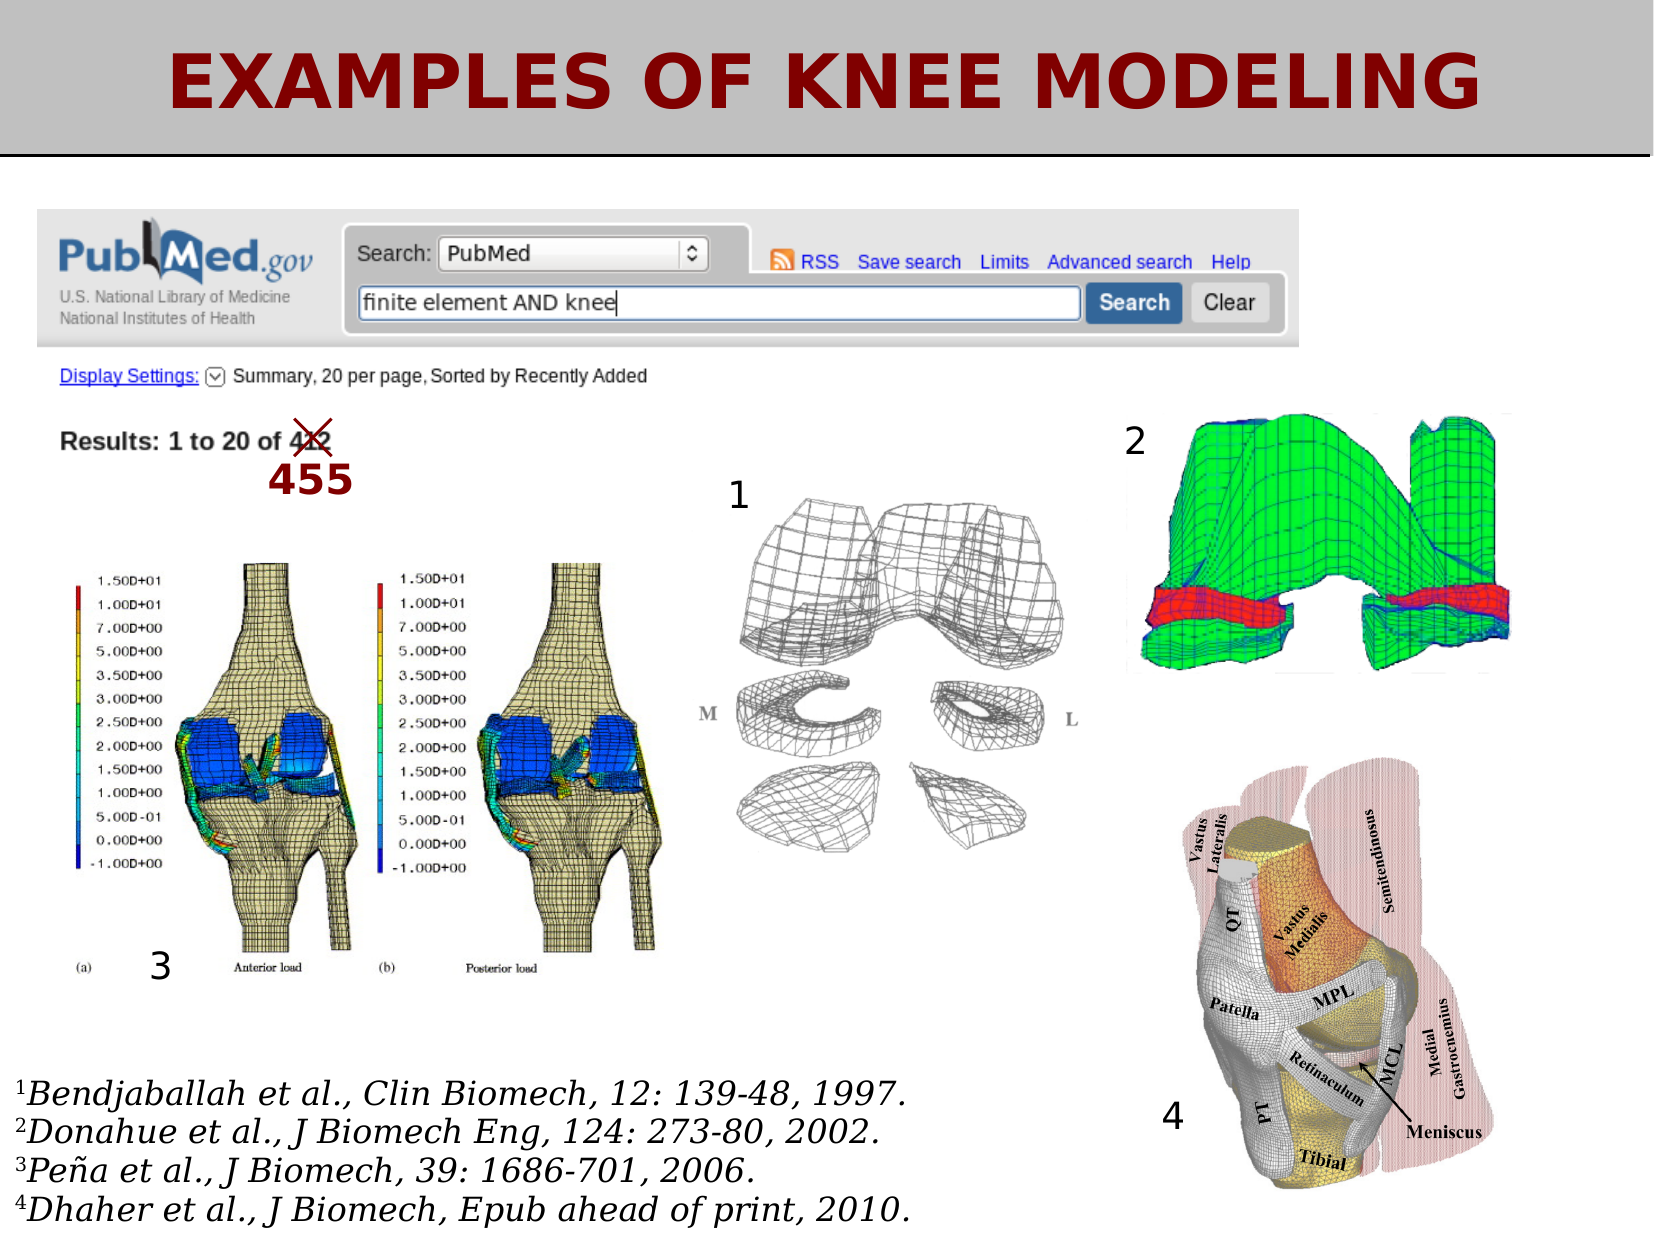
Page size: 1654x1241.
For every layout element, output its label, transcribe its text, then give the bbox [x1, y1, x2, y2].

picture [689, 487, 1088, 865]
picture [306, 441, 320, 448]
text_box 2 [1109, 412, 1163, 488]
picture [1162, 752, 1511, 1201]
text_box [0, 0, 1654, 156]
text_box 1Bendjaballah et al., Clin Biomech, 12: 139-48, 1997. 2Donahue et al., J Biomech Eng, 124: 273-80, 2002. 3Peña et al., J Biomech, 39: 1686-701, 2006. 4Dhaher et al., J Biomech, Epub ahead of print, 2010. [0, 1067, 1238, 1241]
text_box 455 [252, 448, 370, 512]
text_box 4 [1146, 1087, 1201, 1146]
picture [75, 562, 664, 976]
picture [37, 209, 1513, 676]
text_box 1 [712, 466, 766, 526]
text_box 3 [134, 937, 188, 996]
text_box EXAMPLES OF KNEE MODELING [0, 31, 1651, 134]
